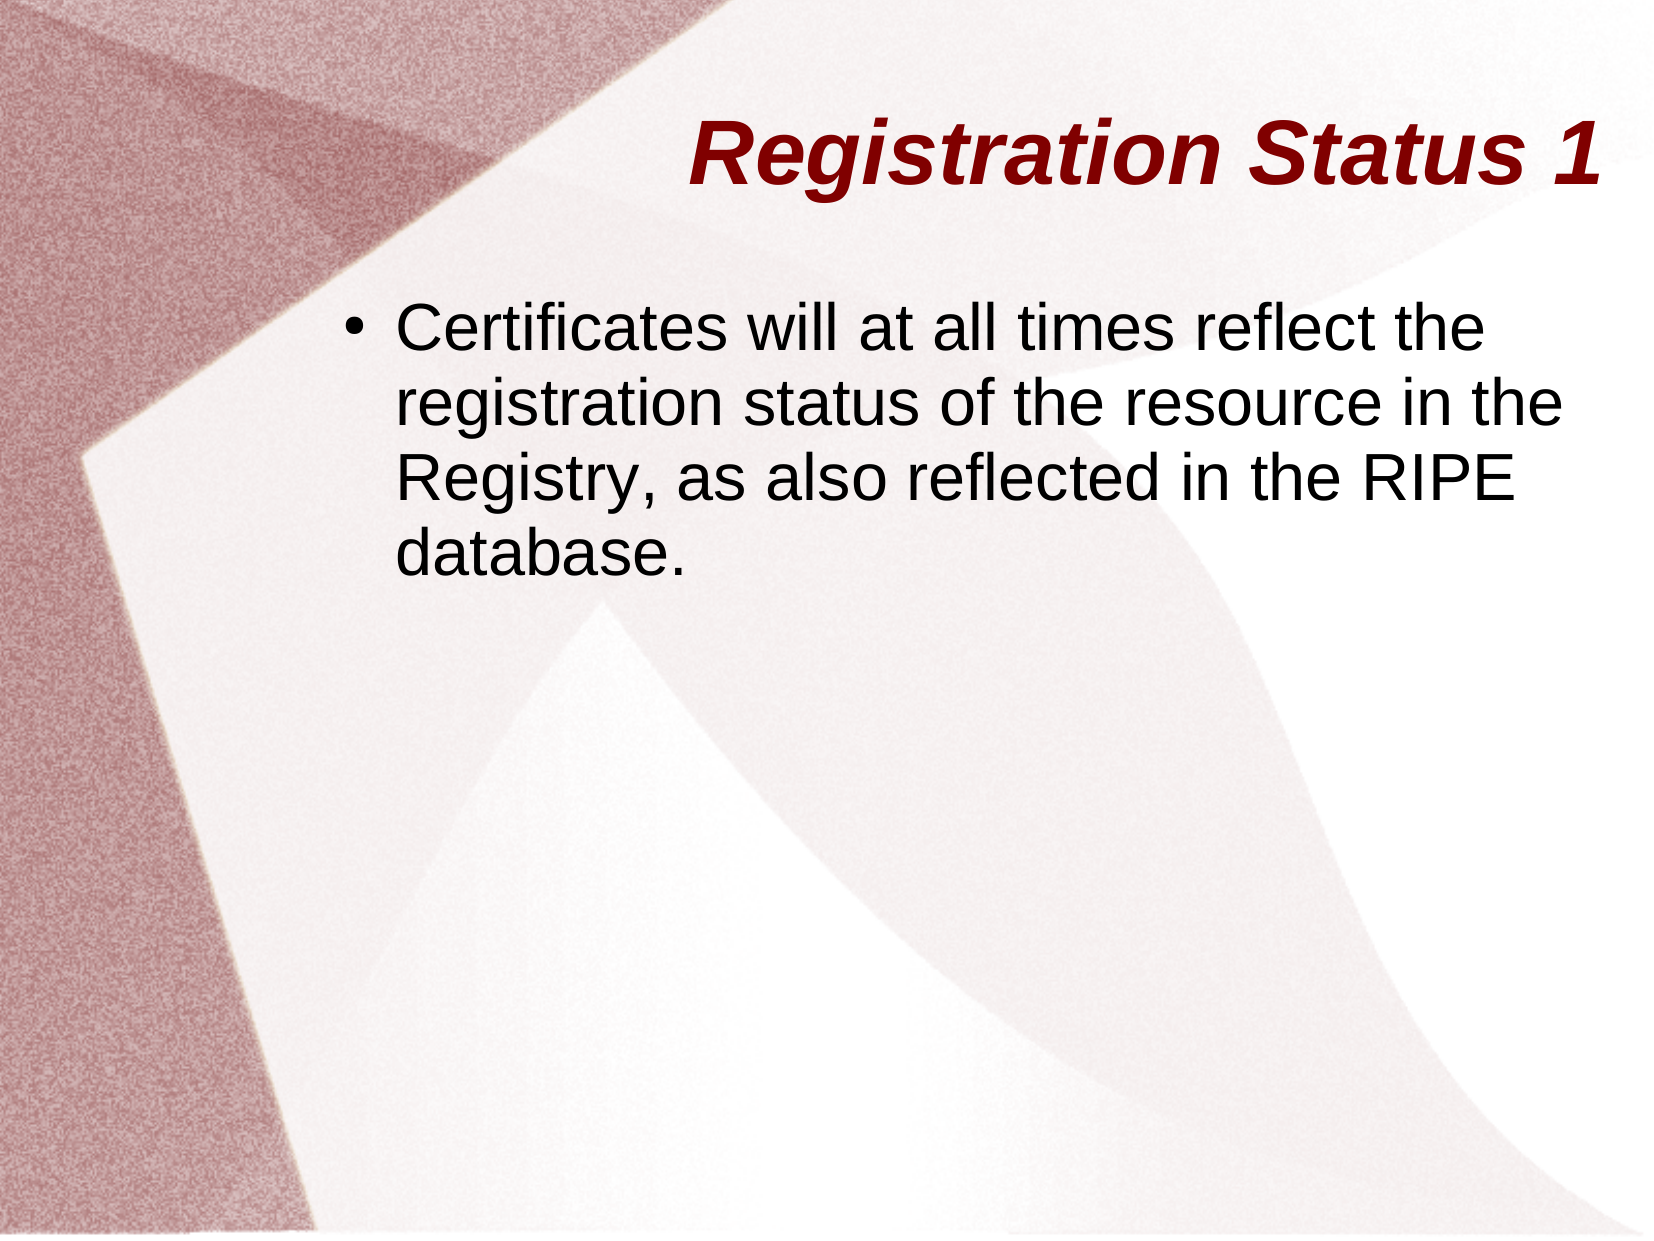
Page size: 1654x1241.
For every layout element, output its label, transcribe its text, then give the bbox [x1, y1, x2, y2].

picture [0, 0, 1654, 1241]
title Registration Status 1 [596, 56, 1607, 250]
list Certificates will at all times reflect the registration status of the resource in the Registry, as also reflected in the RIPE database. [324, 290, 1601, 901]
